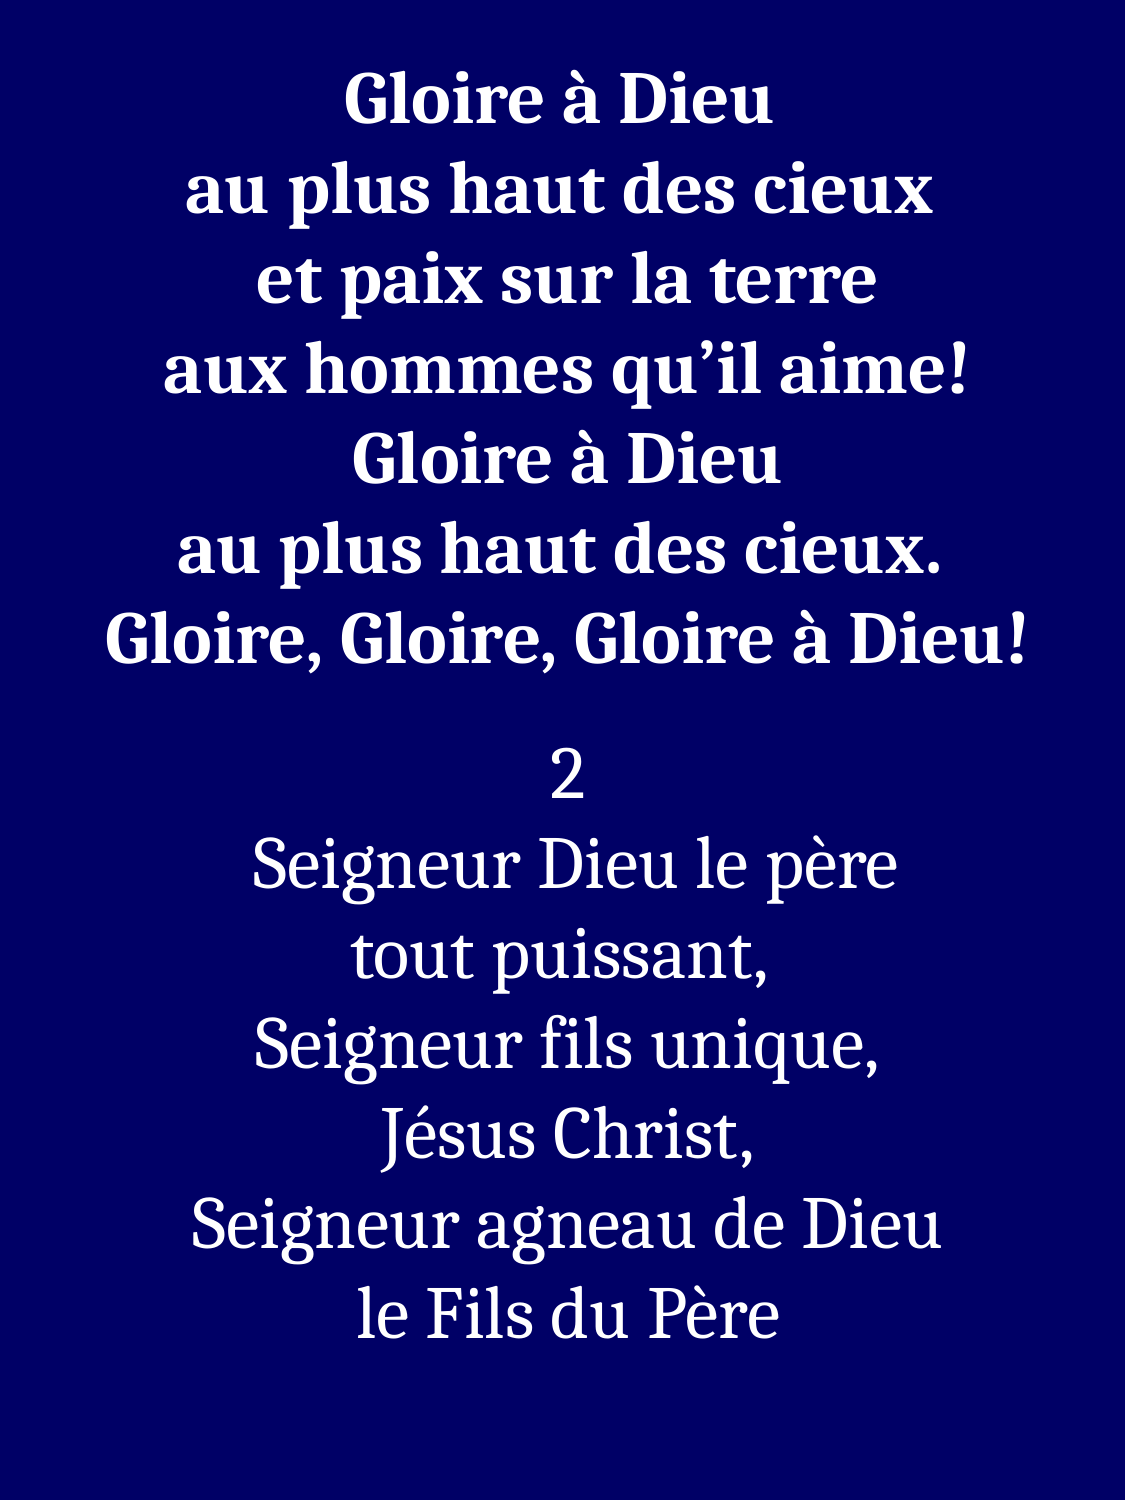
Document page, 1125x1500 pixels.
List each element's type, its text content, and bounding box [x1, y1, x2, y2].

text_box Gloire à Dieu au plus haut des cieux et paix sur la terre aux hommes qu’il aime! Gloire à Dieu au plus haut des cieux. Gloire, Gloire, Gloire à Dieu! 2 Seigneur Dieu le père tout puissant, Seigneur fils unique, Jésus Christ, Seigneur agneau de Dieu le Fils du Père [0, 41, 1125, 1406]
